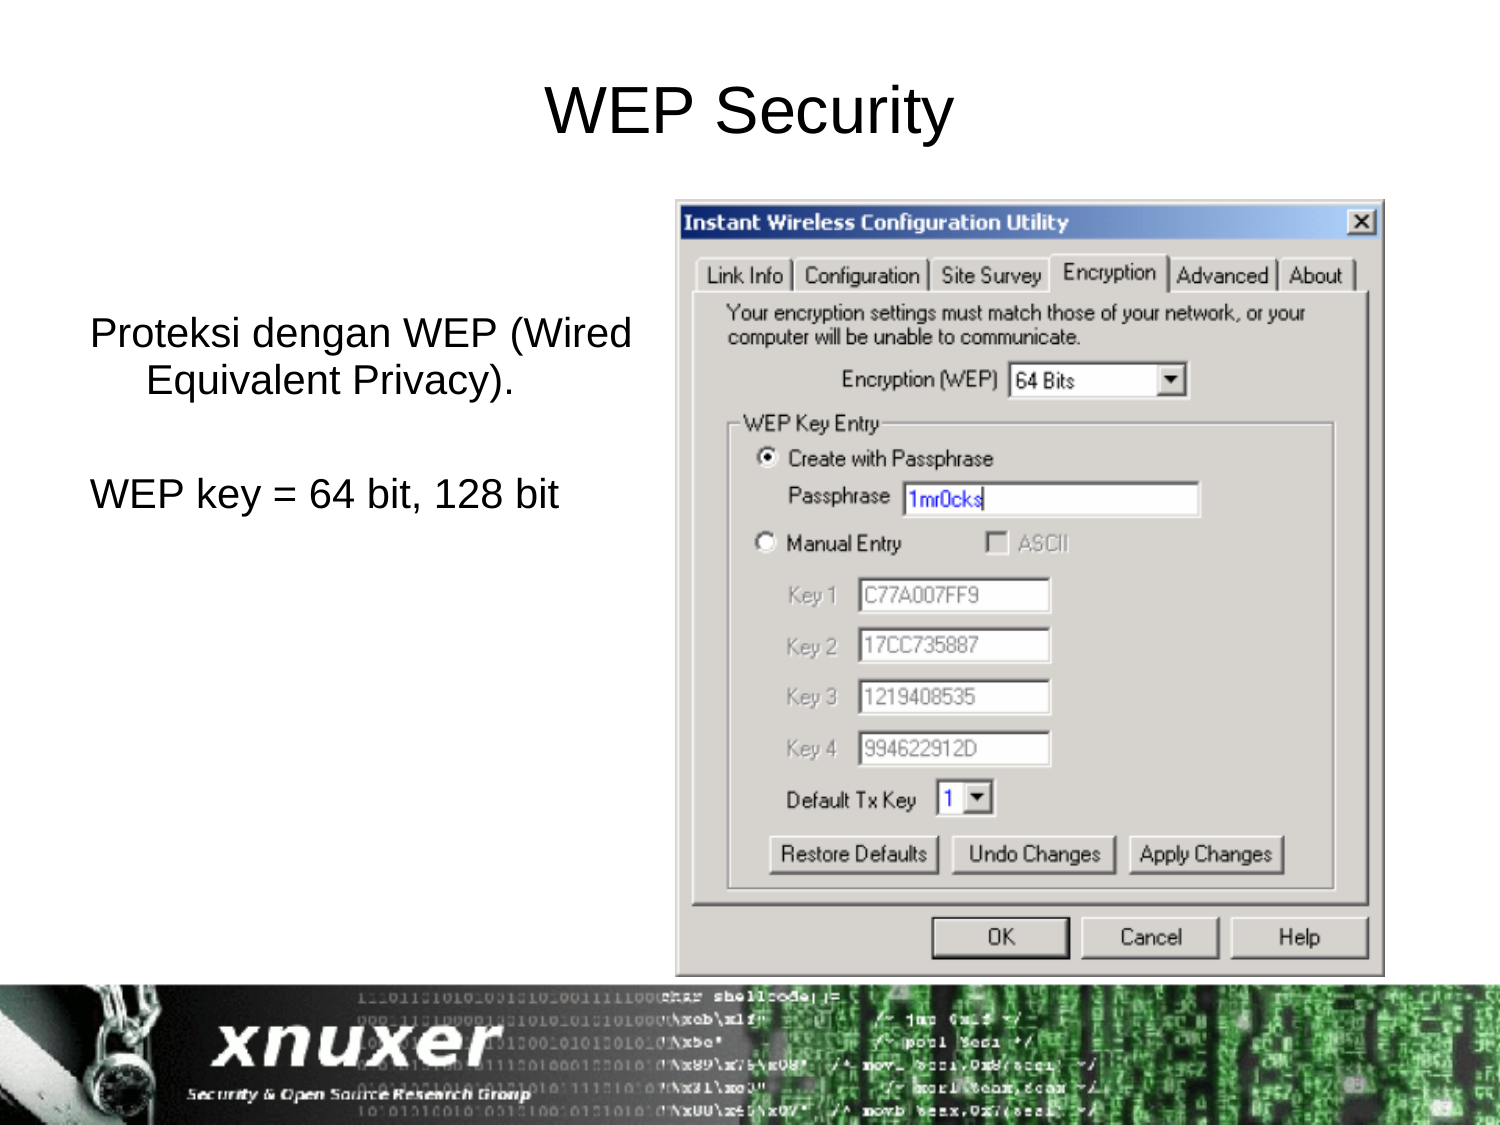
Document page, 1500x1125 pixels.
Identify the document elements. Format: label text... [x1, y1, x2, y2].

title WEP Security [75, 45, 1426, 176]
picture [0, 0, 1500, 1125]
list Proteksi dengan WEP (Wired Equivalent Privacy). WEP key = 64 bit, 128 bit [74, 302, 656, 1005]
